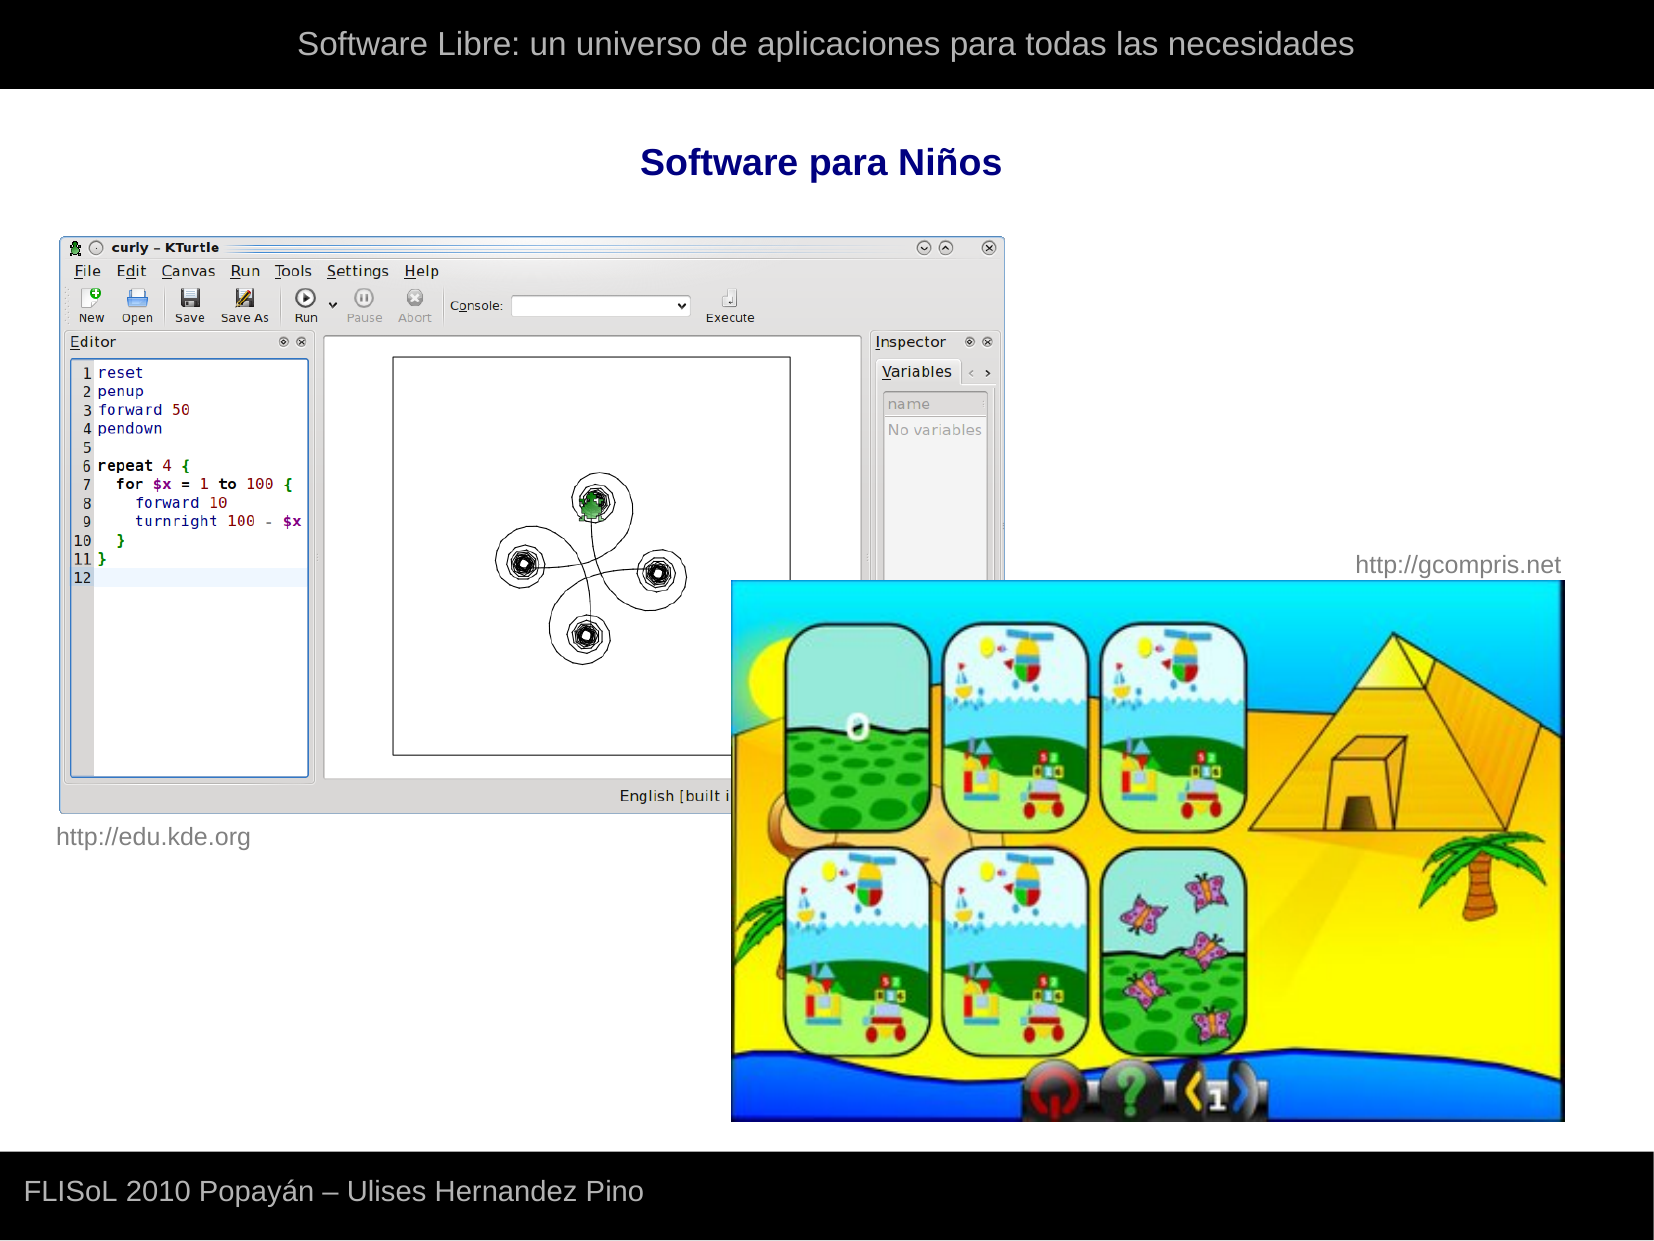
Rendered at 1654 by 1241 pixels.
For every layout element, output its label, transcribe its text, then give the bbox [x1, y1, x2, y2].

title Software para Niños [82, 125, 1571, 200]
picture [59, 236, 1565, 1123]
text_box http://edu.kde.org [41, 814, 267, 858]
text_box http://gcompris.net [1340, 543, 1577, 587]
